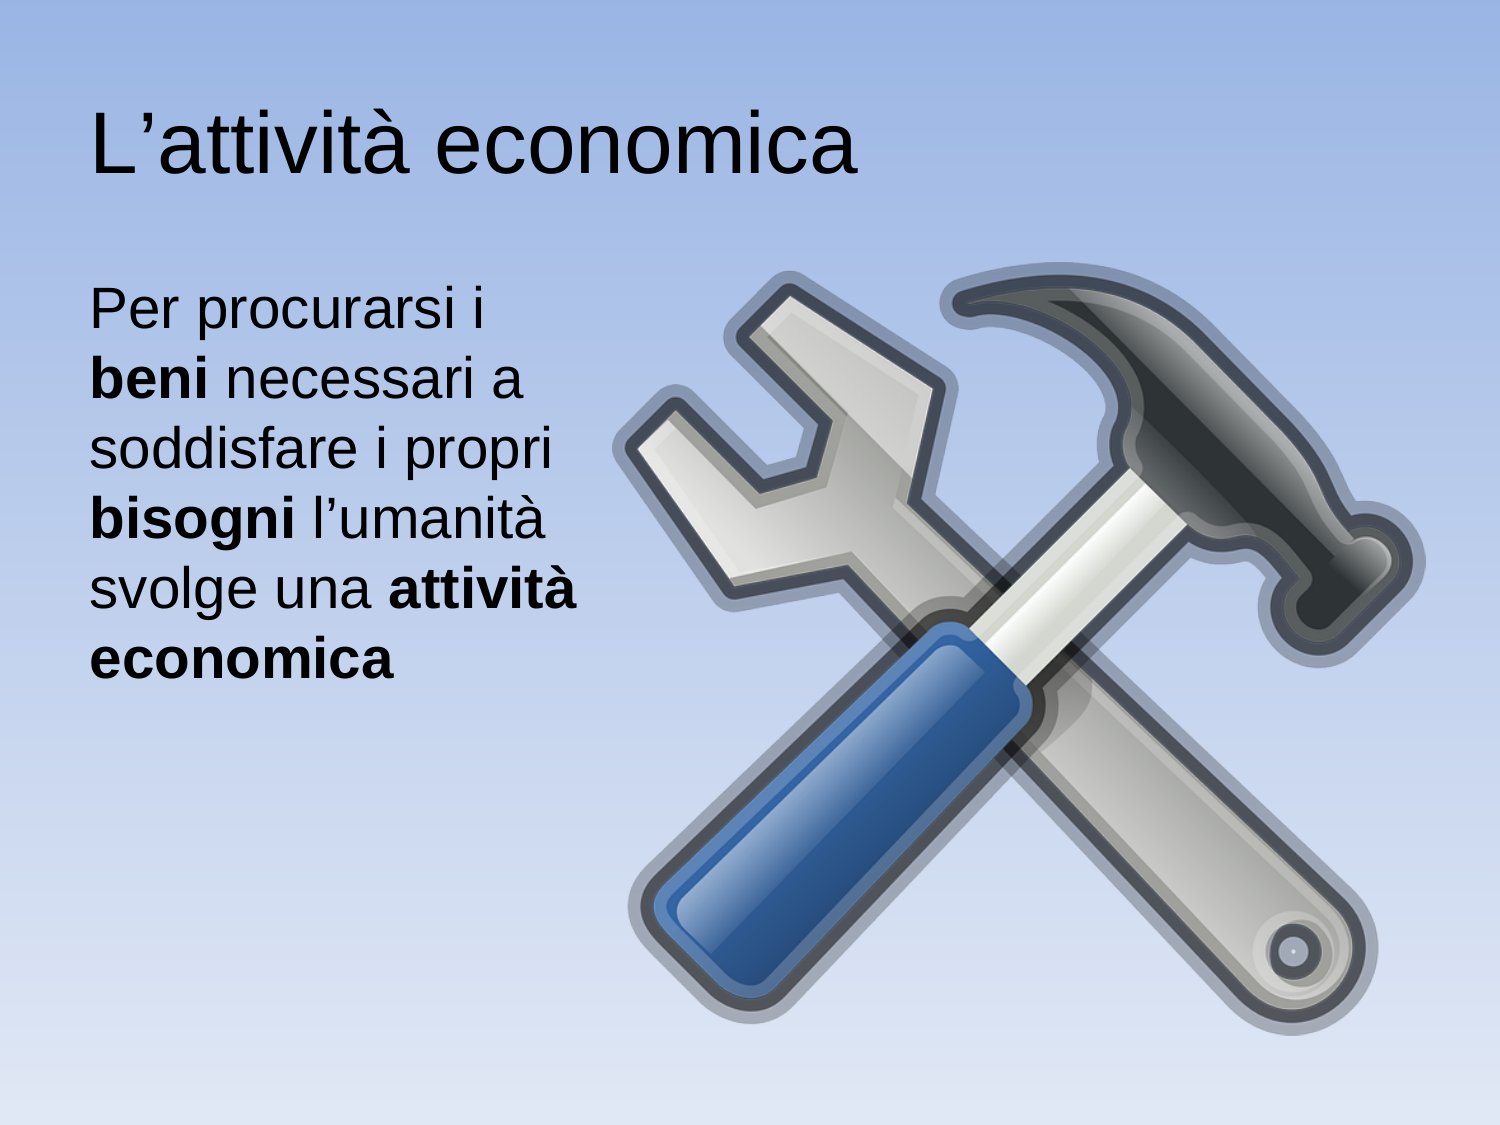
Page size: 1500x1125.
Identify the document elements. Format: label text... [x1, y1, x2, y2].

picture [612, 262, 1426, 1036]
text_box L’attività economica [75, 45, 1426, 233]
text_box Per procurarsi i beni necessari a soddisfare i propri bisogni l’umanità svolge una attività economica [75, 262, 629, 1089]
